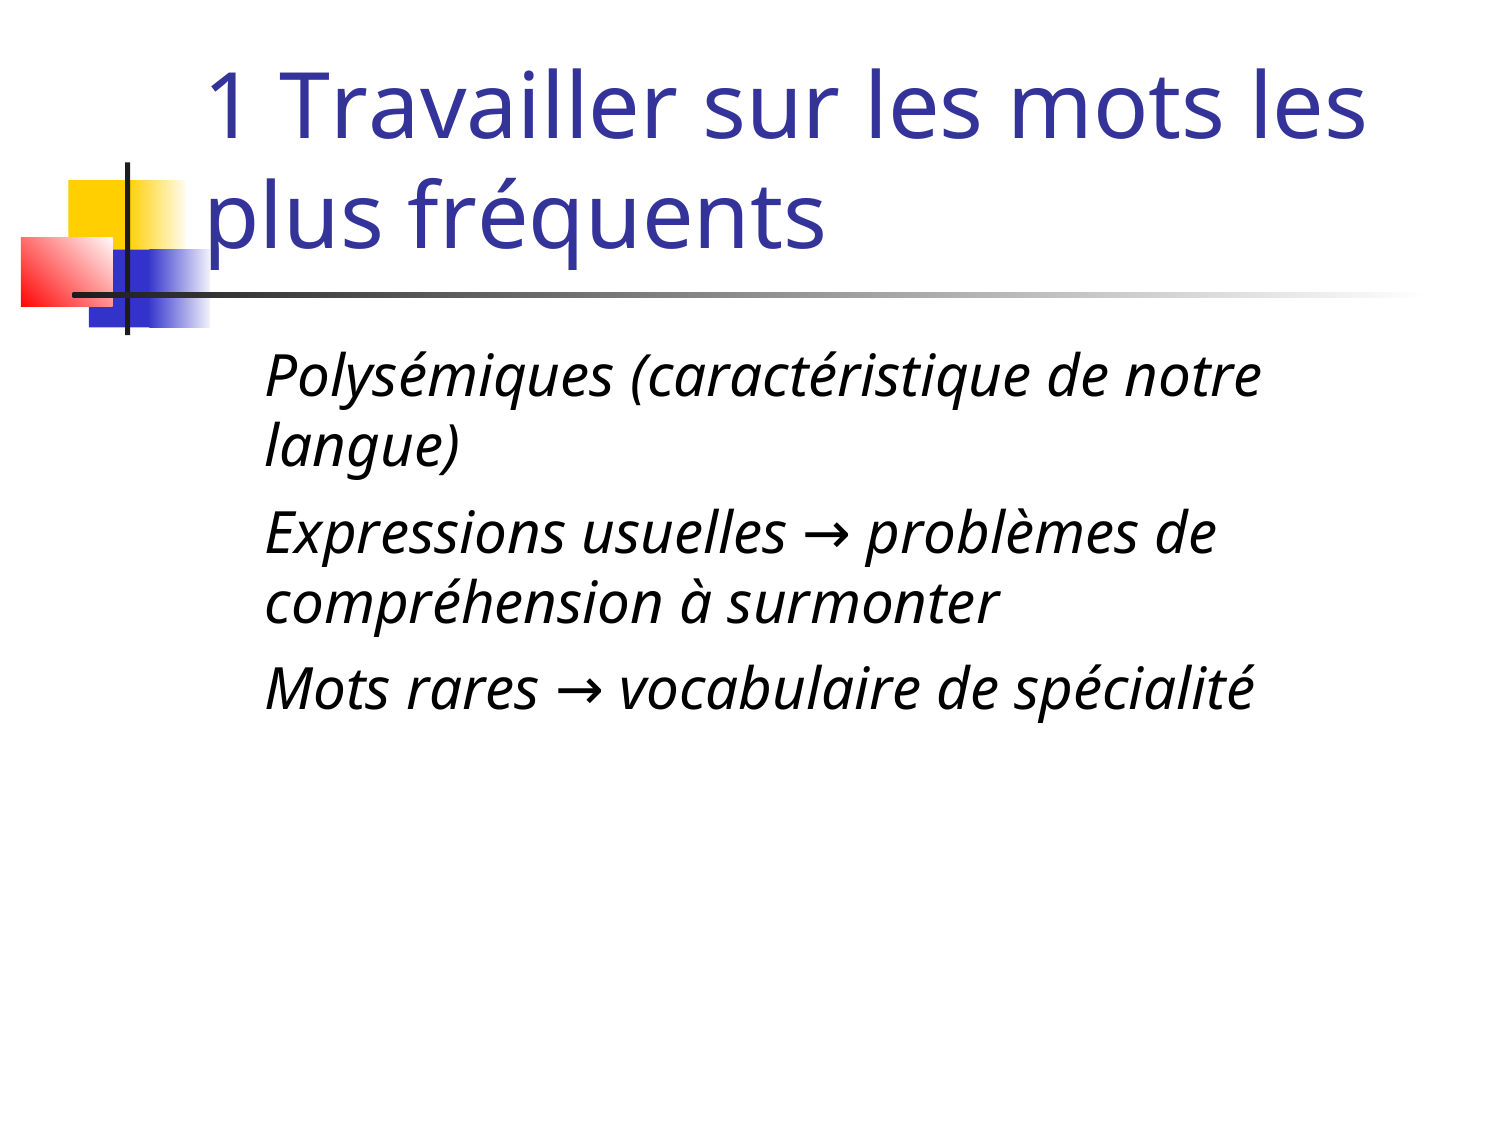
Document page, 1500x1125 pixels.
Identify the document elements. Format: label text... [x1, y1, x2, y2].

title 1 Travailler sur les mots les plus fréquents [188, 35, 1467, 275]
list Polysémiques (caractéristique de notre langue) Expressions usuelles → problèmes de compréhension à surmonter Mots rares → vocabulaire de spécialité [193, 330, 1469, 1006]
